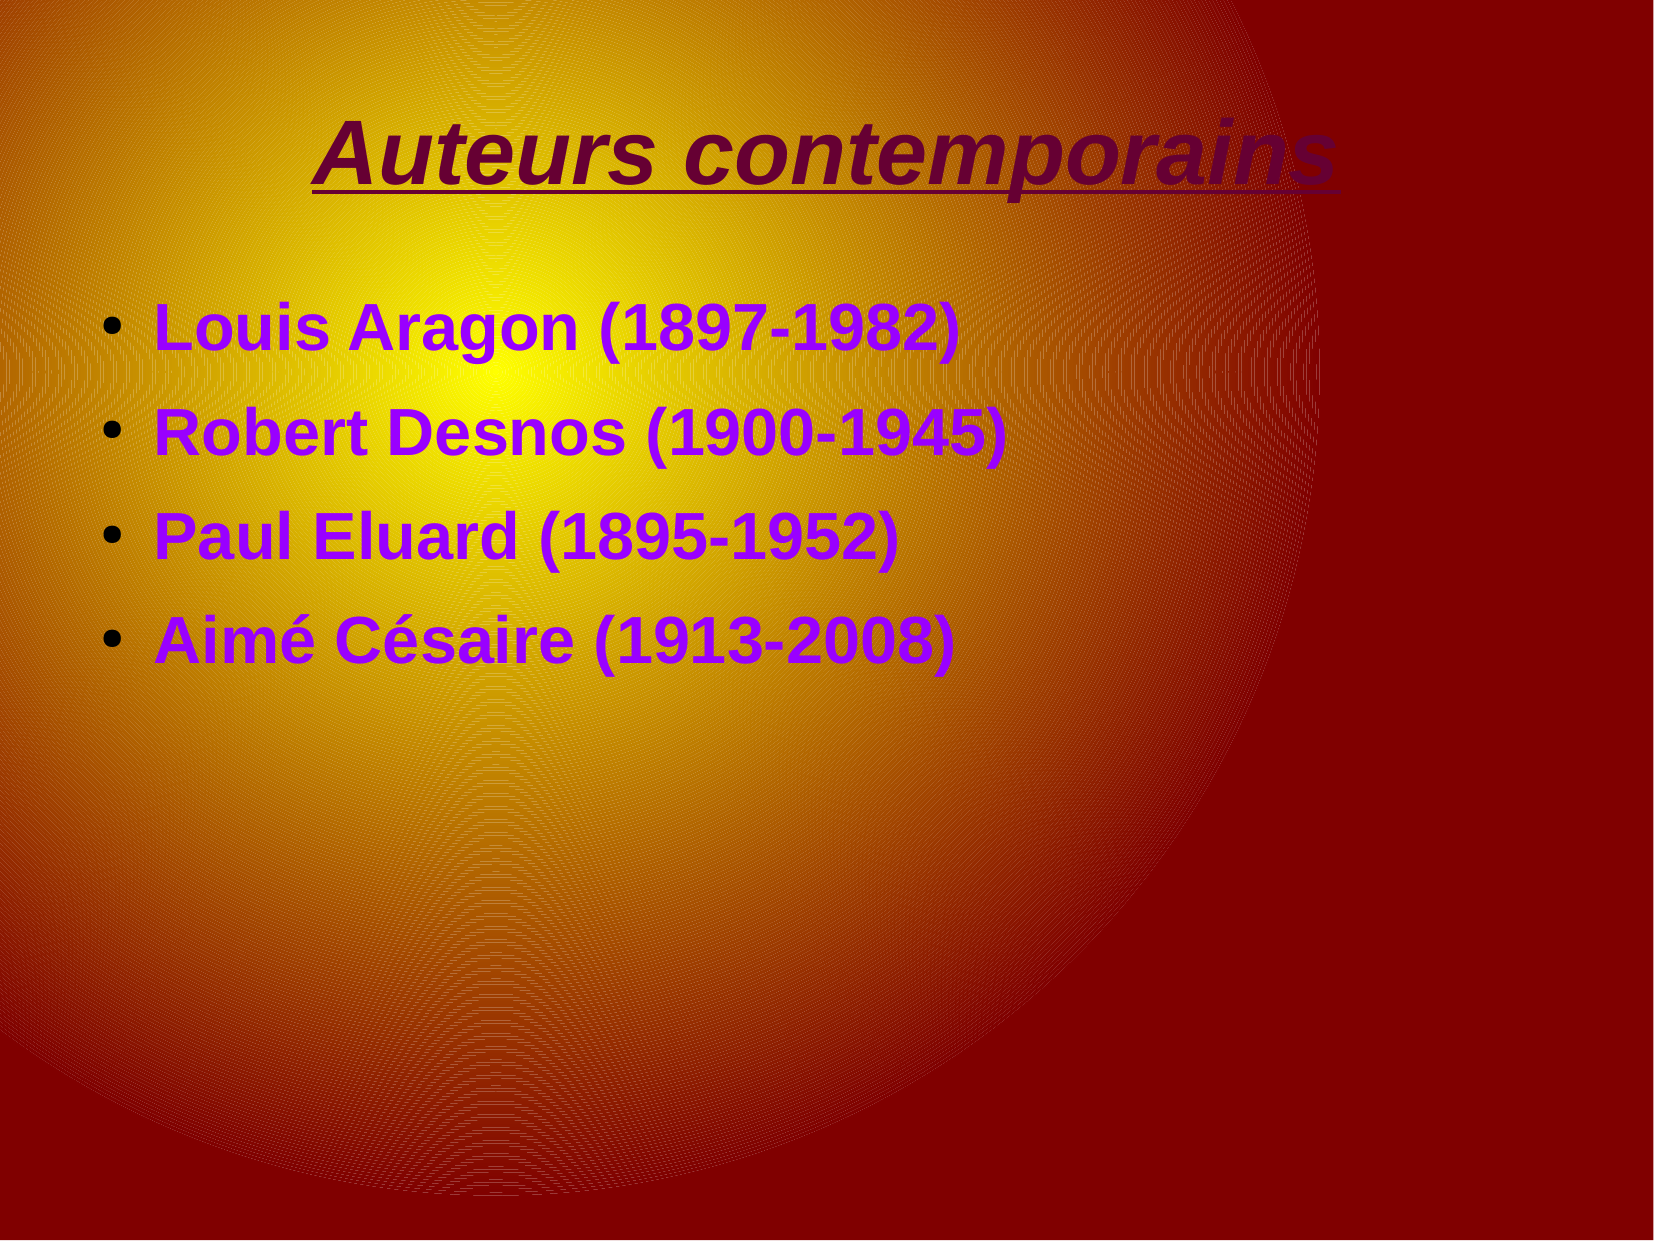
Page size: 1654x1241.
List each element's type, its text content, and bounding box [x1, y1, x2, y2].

title Auteurs contemporains [82, 49, 1571, 257]
list Louis Aragon (1897-1982) Robert Desnos (1900-1945) Paul Eluard (1895-1952) Aimé Césaire (1913-2008) [82, 290, 1571, 1109]
